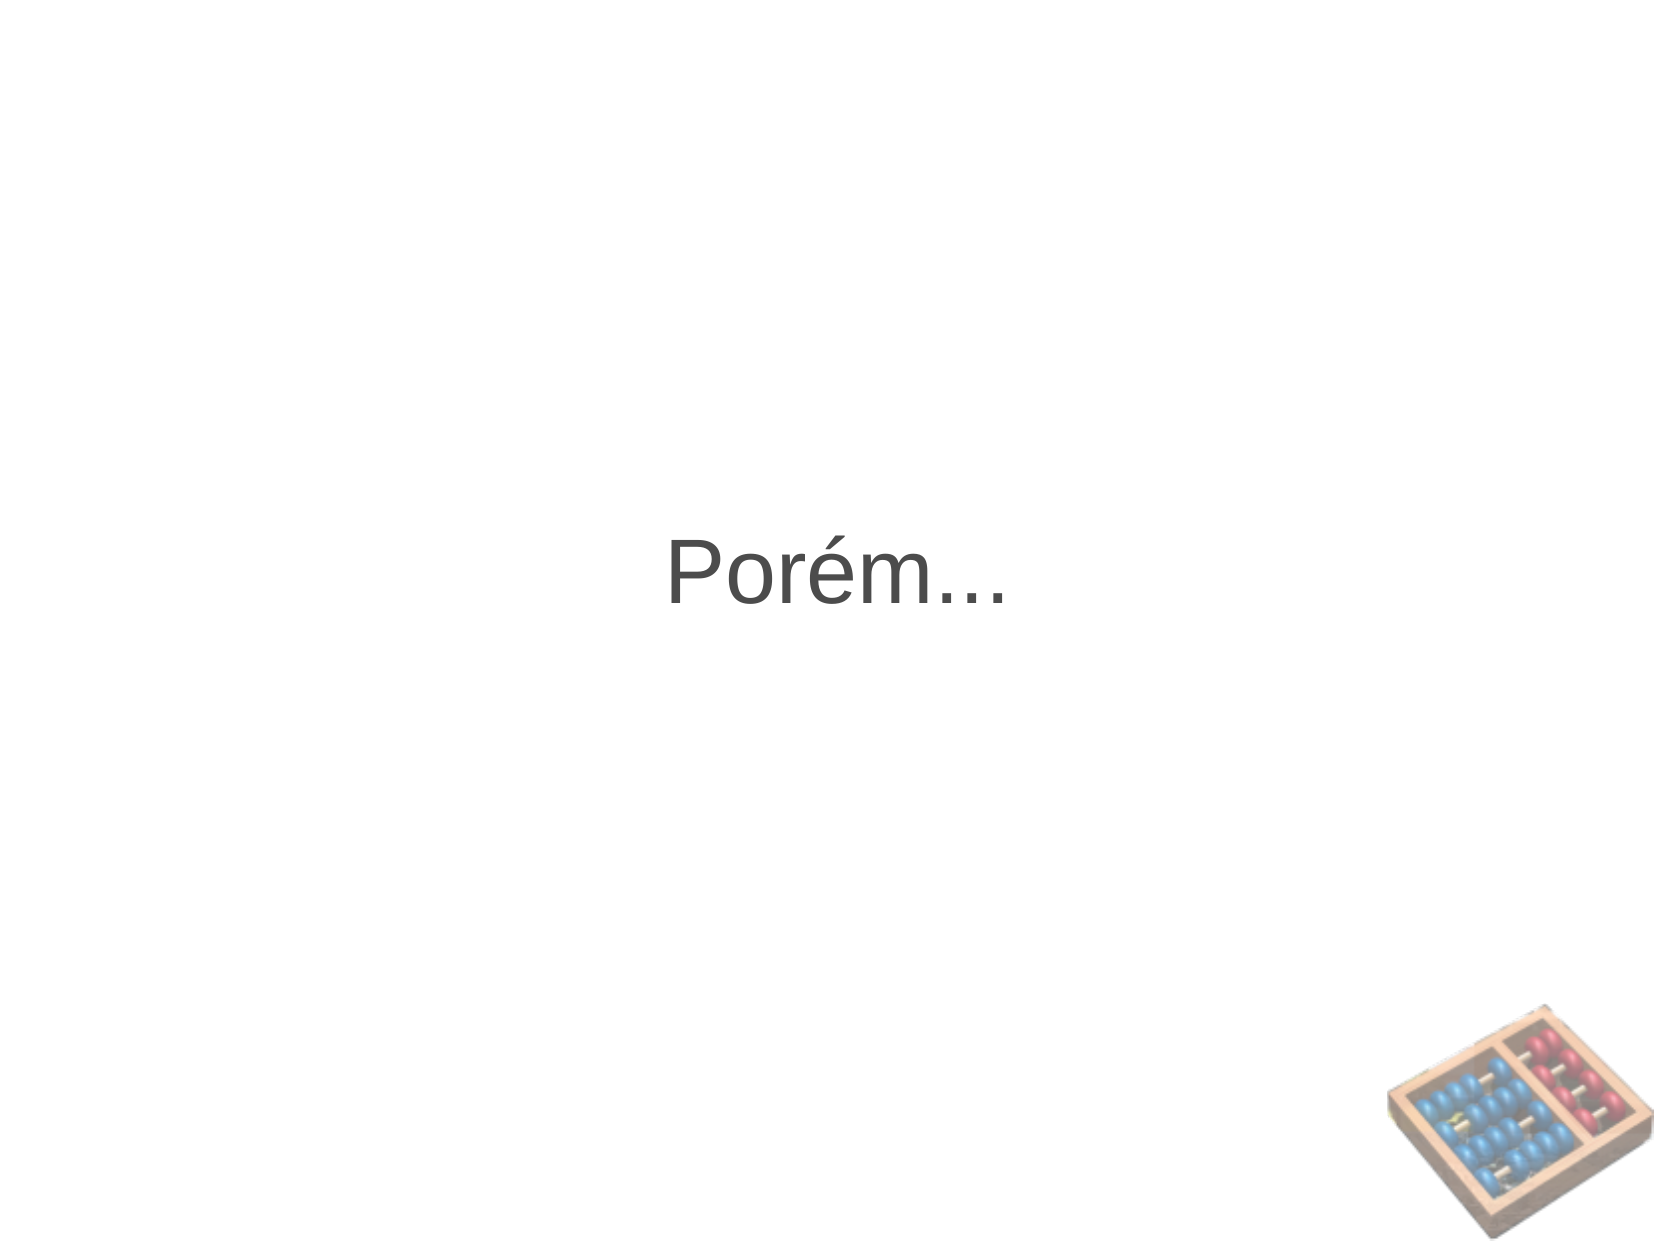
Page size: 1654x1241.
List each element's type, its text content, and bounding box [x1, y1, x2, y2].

title Porém... [75, 487, 1601, 656]
